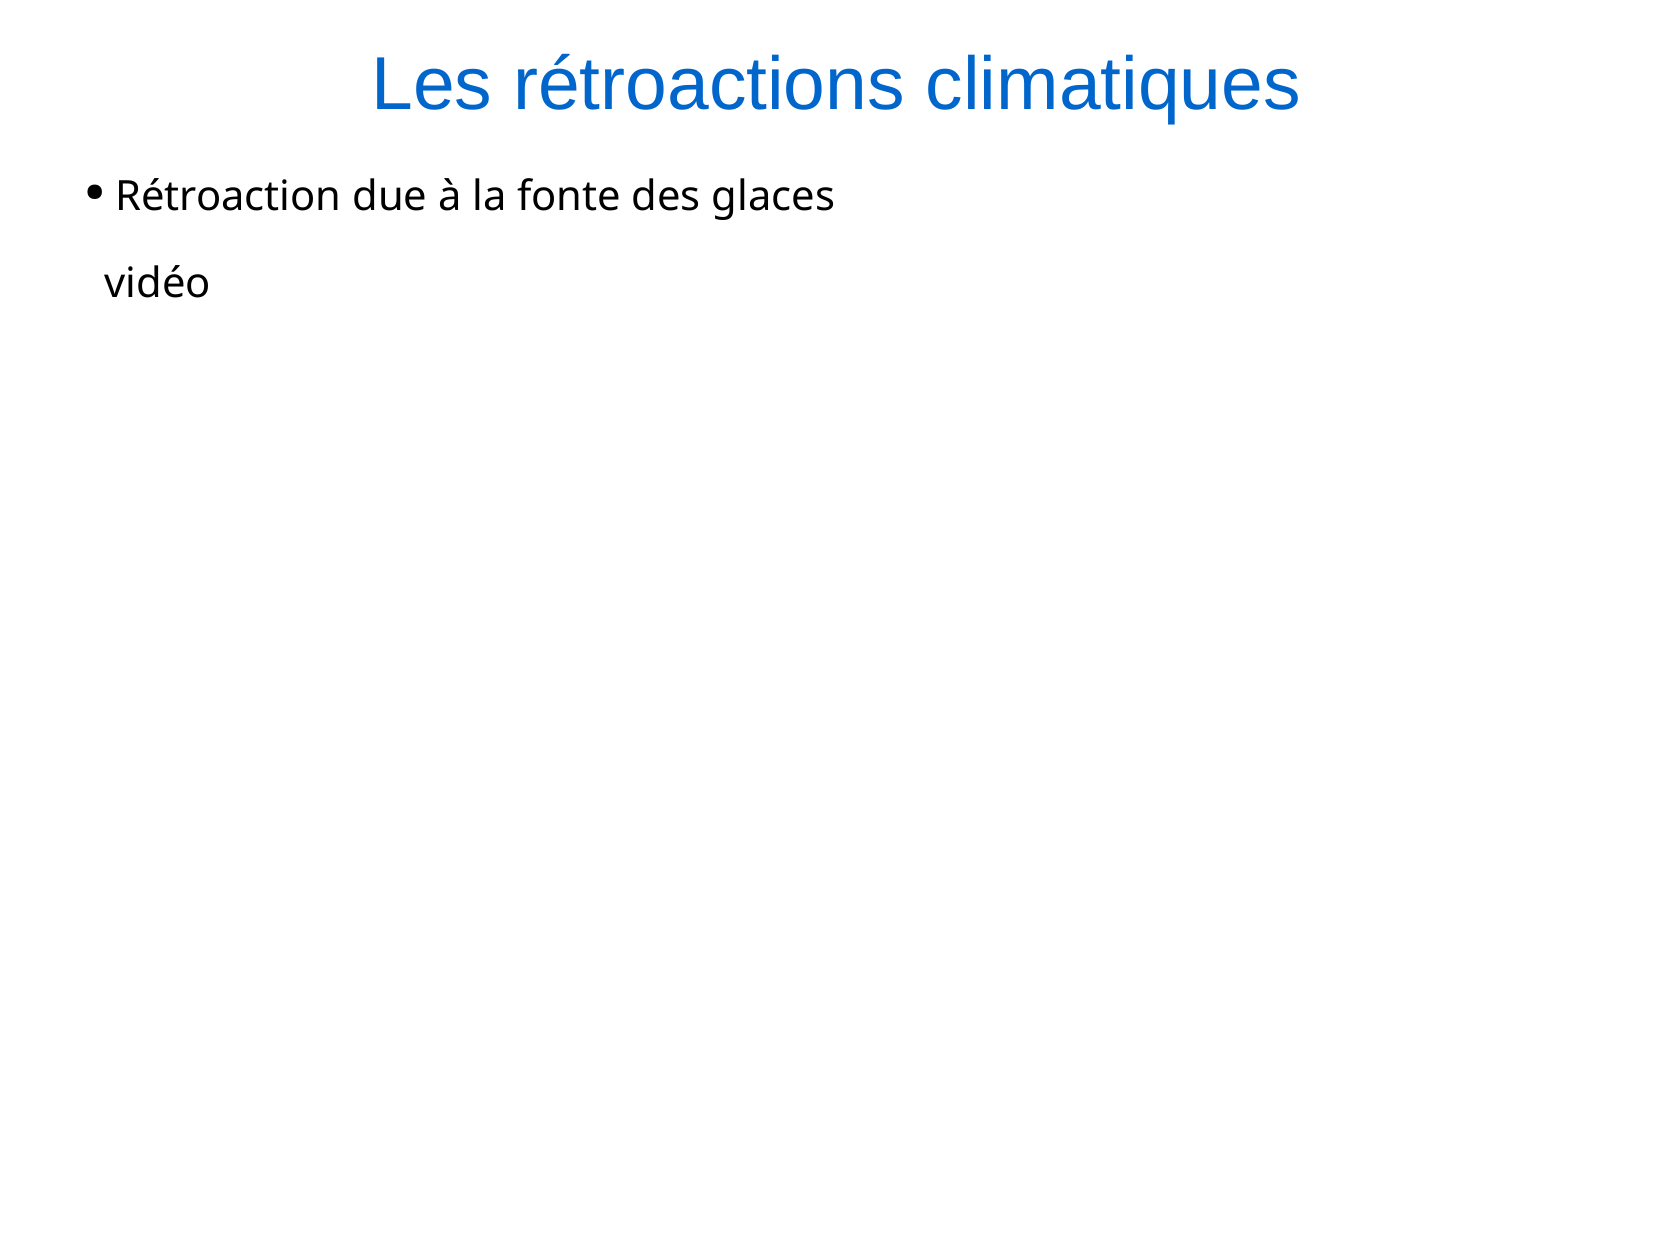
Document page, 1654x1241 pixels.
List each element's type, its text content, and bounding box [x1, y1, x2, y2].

text_box Rétroaction due à la fonte des glaces vidéo [70, 160, 1609, 1192]
text_box Les rétroactions climatiques [68, 26, 1605, 127]
